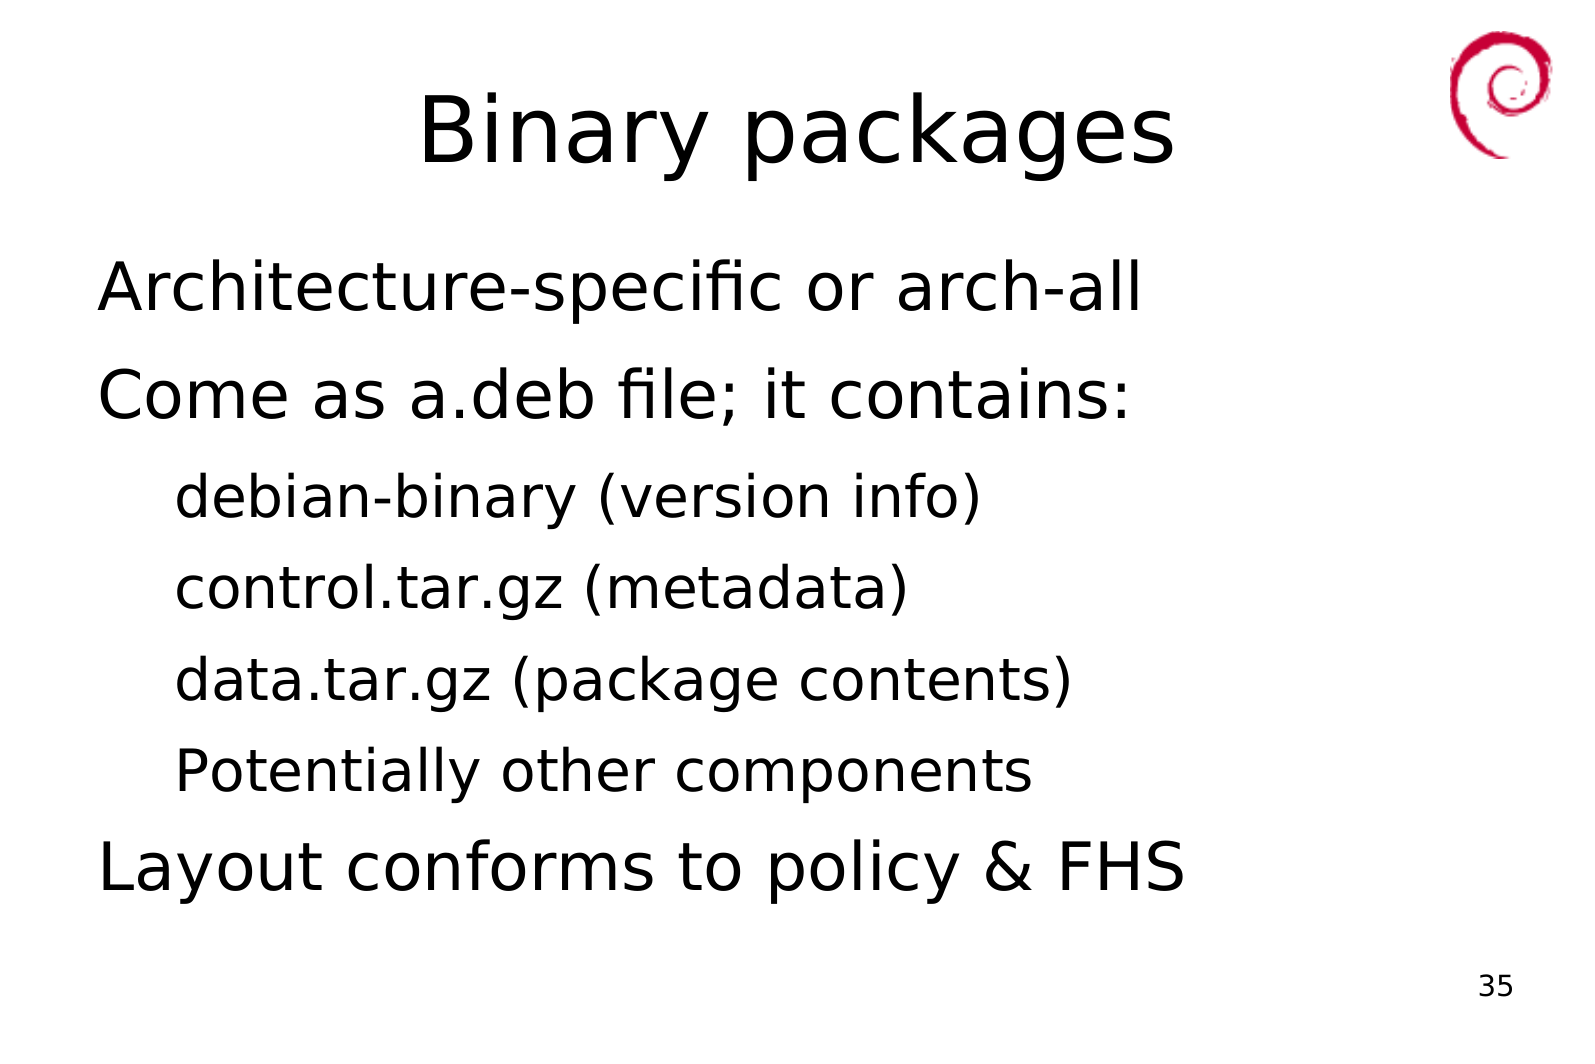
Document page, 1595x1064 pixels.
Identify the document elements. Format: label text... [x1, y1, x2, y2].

list Architecture-specific or arch-all Come as a.deb file; it contains: debian-binary (version info) control.tar.gz (metadata) data.tar.gz (package contents) Potentially other components Layout conforms to policy & FHS [79, 248, 1515, 951]
picture [1450, 31, 1555, 159]
title Binary packages [79, 42, 1515, 221]
